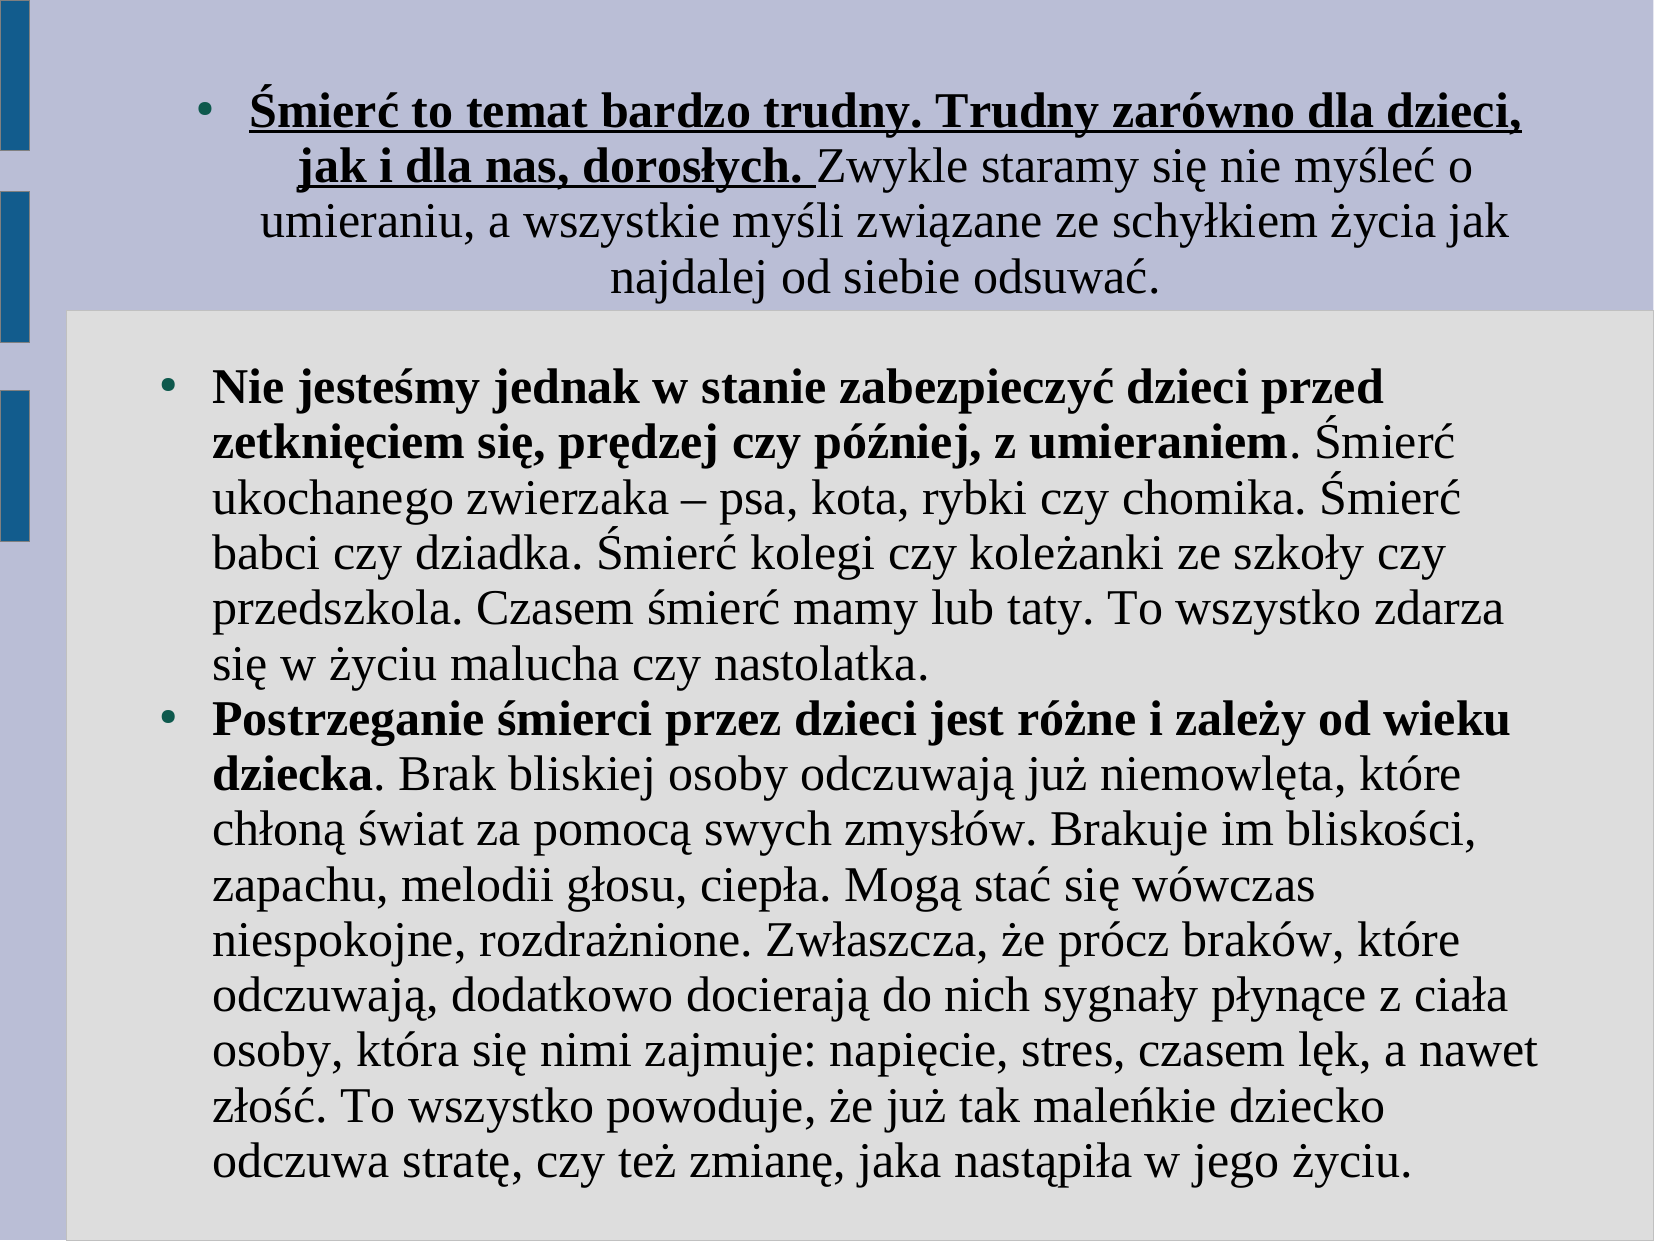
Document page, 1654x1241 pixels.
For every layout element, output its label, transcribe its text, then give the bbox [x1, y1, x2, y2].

list Śmierć to temat bardzo trudny. Trudny zarówno dla dzieci, jak i dla nas, dorosłych. Zwykle staramy się nie myśleć o umieraniu, a wszystkie myśli związane ze schyłkiem życia jak najdalej od siebie odsuwać. Nie jesteśmy jednak w stanie zabezpieczyć dzieci przed zetknięciem się, prędzej czy później, z umieraniem. Śmierć ukochanego zwierzaka – psa, kota, rybki czy chomika. Śmierć babci czy dziadka. Śmierć kolegi czy koleżanki ze szkoły czy przedszkola. Czasem śmierć mamy lub taty. To wszystko zdarza się w życiu malucha czy nastolatka. Postrzeganie śmierci przez dzieci jest różne i zależy od wieku dziecka. Brak bliskiej osoby odczuwają już niemowlęta, które chłoną świat za pomocą swych zmysłów. Brakuje im bliskości, zapachu, melodii głosu, ciepła. Mogą stać się wówczas niespokojne, rozdrażnione. Zwłaszcza, że prócz braków, które odczuwają, dodatkowo docierają do nich sygnały płynące z ciała osoby, która się nimi zajmuje: napięcie, stres, czasem lęk, a nawet złość. To wszystko powoduje, że już tak maleńkie dziecko odczuwa stratę, czy też zmianę, jaka nastąpiła w jego życiu. [141, 82, 1560, 1212]
